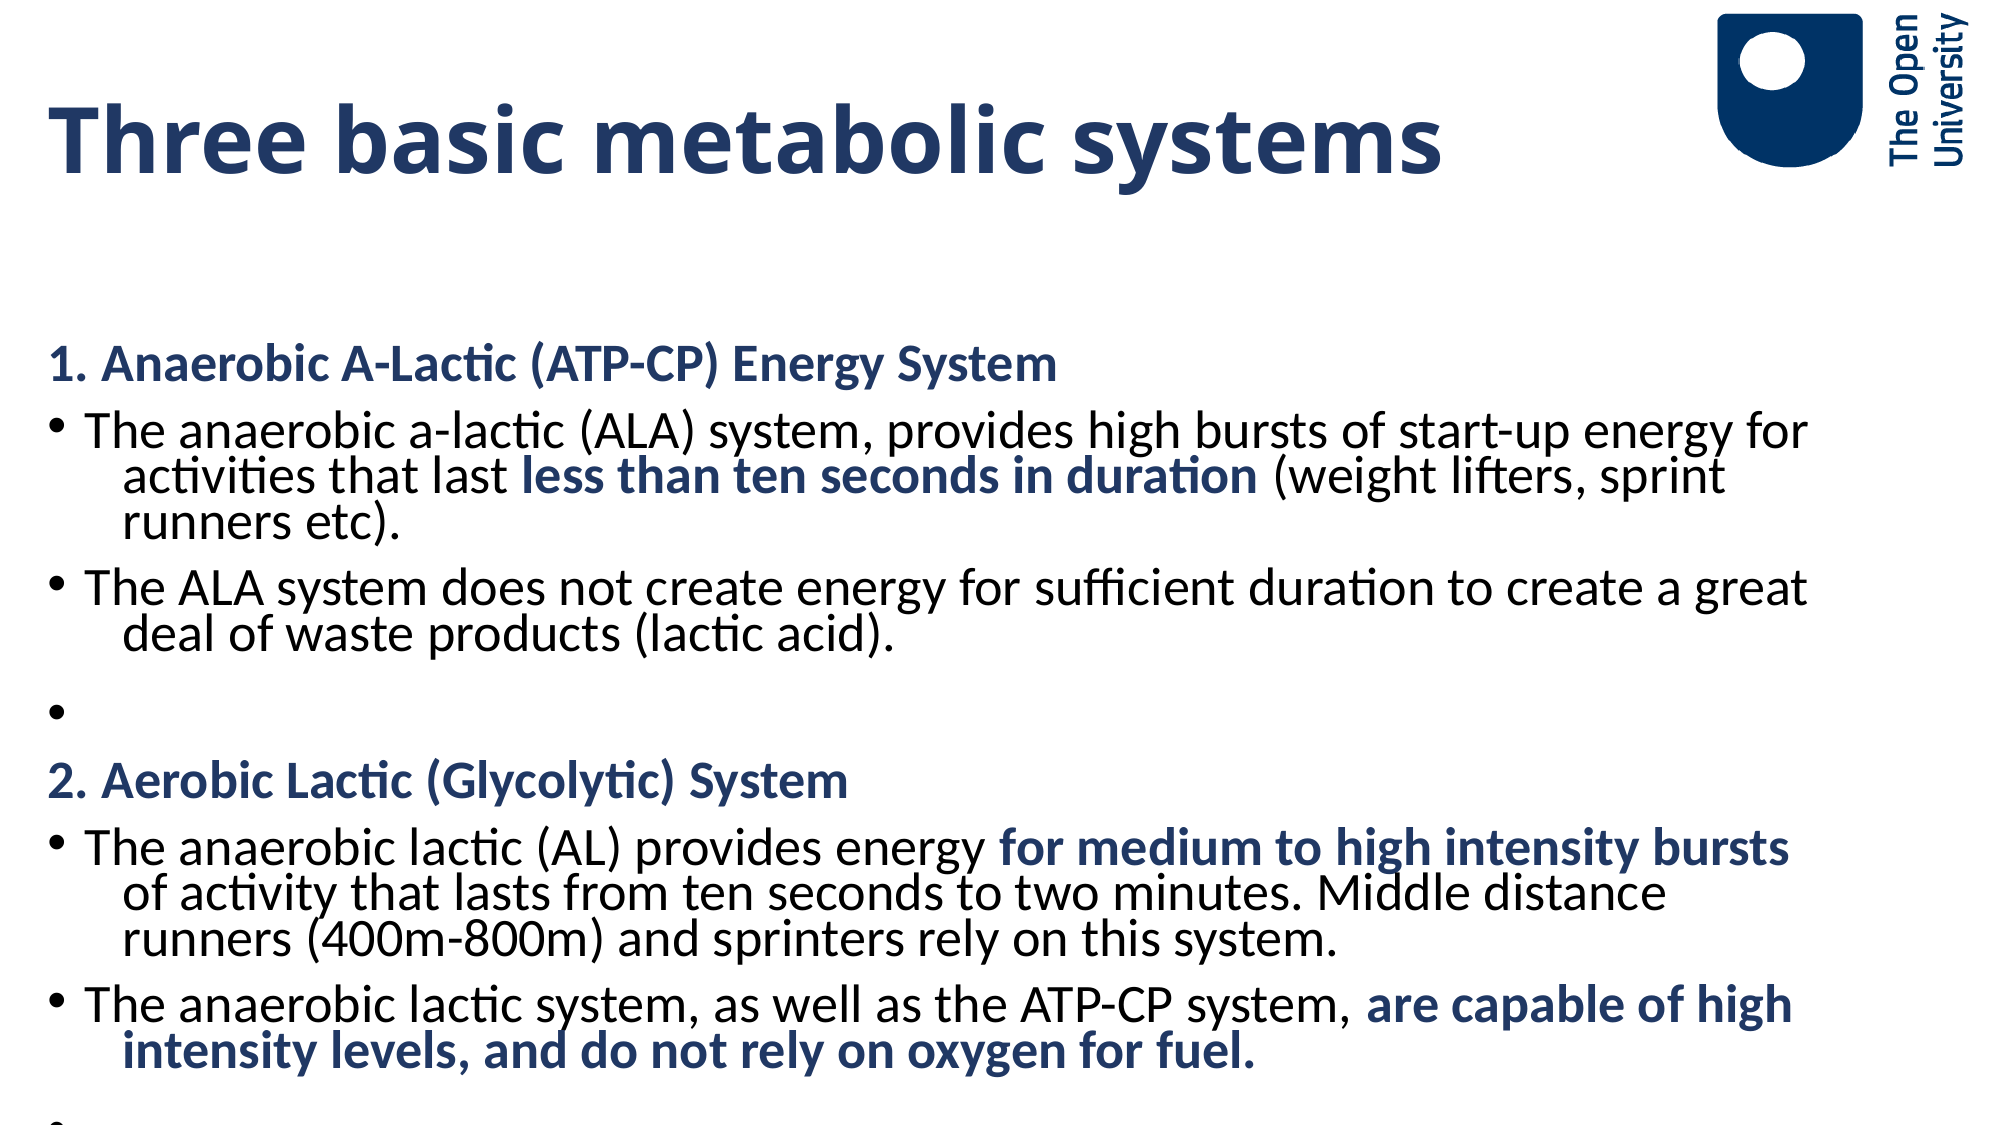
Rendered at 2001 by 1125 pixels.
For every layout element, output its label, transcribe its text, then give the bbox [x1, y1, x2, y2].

picture [1716, 10, 1971, 170]
title Three basic metabolic systems [32, 34, 1758, 252]
list 1. Anaerobic A-Lactic (ATP-CP) Energy System The anaerobic a-lactic (ALA) system, provides high bursts of start-up energy for activities that last less than ten seconds in duration (weight lifters, sprint runners etc). The ALA system does not create energy for sufficient duration to create a great deal of waste products (lactic acid). 2. Aerobic Lactic (Glycolytic) System The anaerobic lactic (AL) provides energy for medium to high intensity bursts of activity that lasts from ten seconds to two minutes. Middle distance runners (400m-800m) and sprinters rely on this system. The anaerobic lactic system, as well as the ATP-CP system, are capable of high intensity levels, and do not rely on oxygen for fuel. [32, 252, 1863, 1125]
